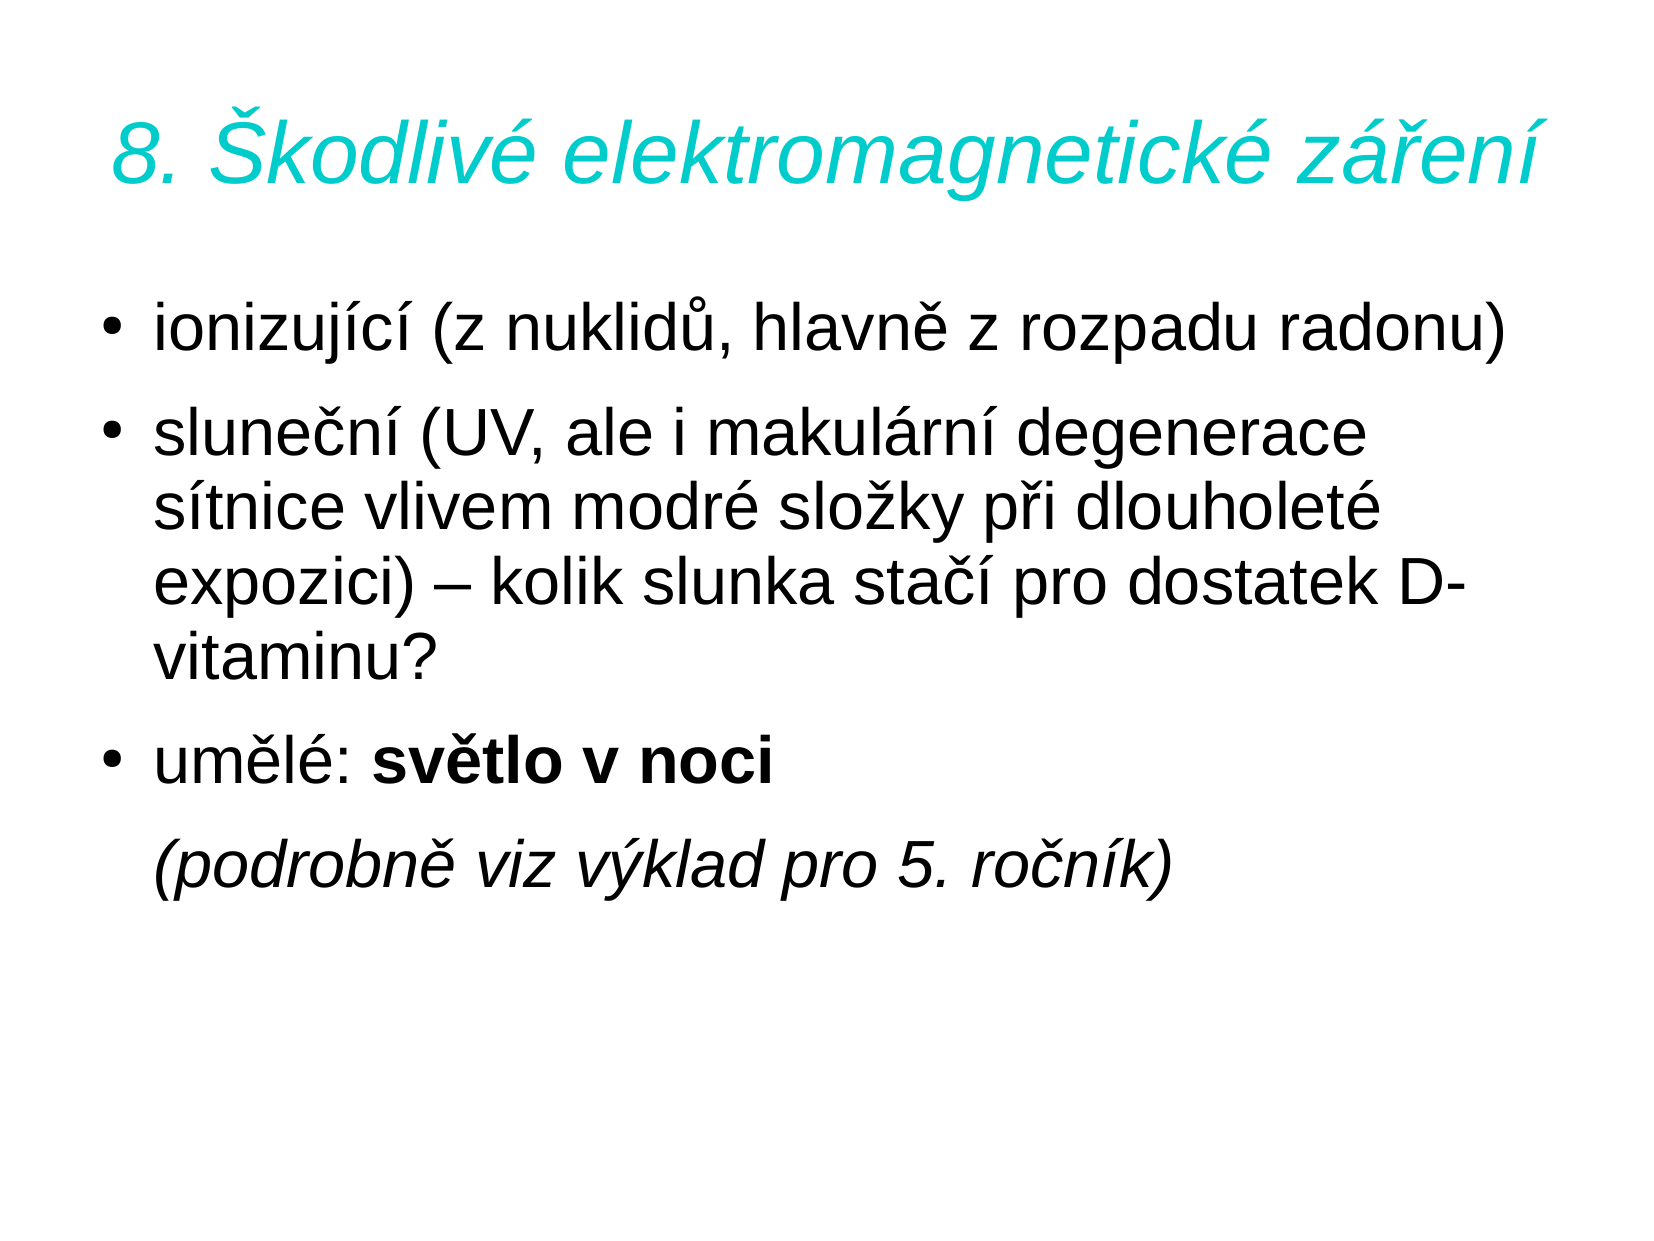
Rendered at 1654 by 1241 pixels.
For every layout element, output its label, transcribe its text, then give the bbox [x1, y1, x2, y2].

title 8. Škodlivé elektromagnetické záření [82, 49, 1571, 257]
list ionizující (z nuklidů, hlavně z rozpadu radonu) sluneční (UV, ale i makulární degenerace sítnice vlivem modré složky při dlouholeté expozici) – kolik slunka stačí pro dostatek D-vitaminu? umělé: světlo v noci (podrobně viz výklad pro 5. ročník) [82, 290, 1571, 1109]
